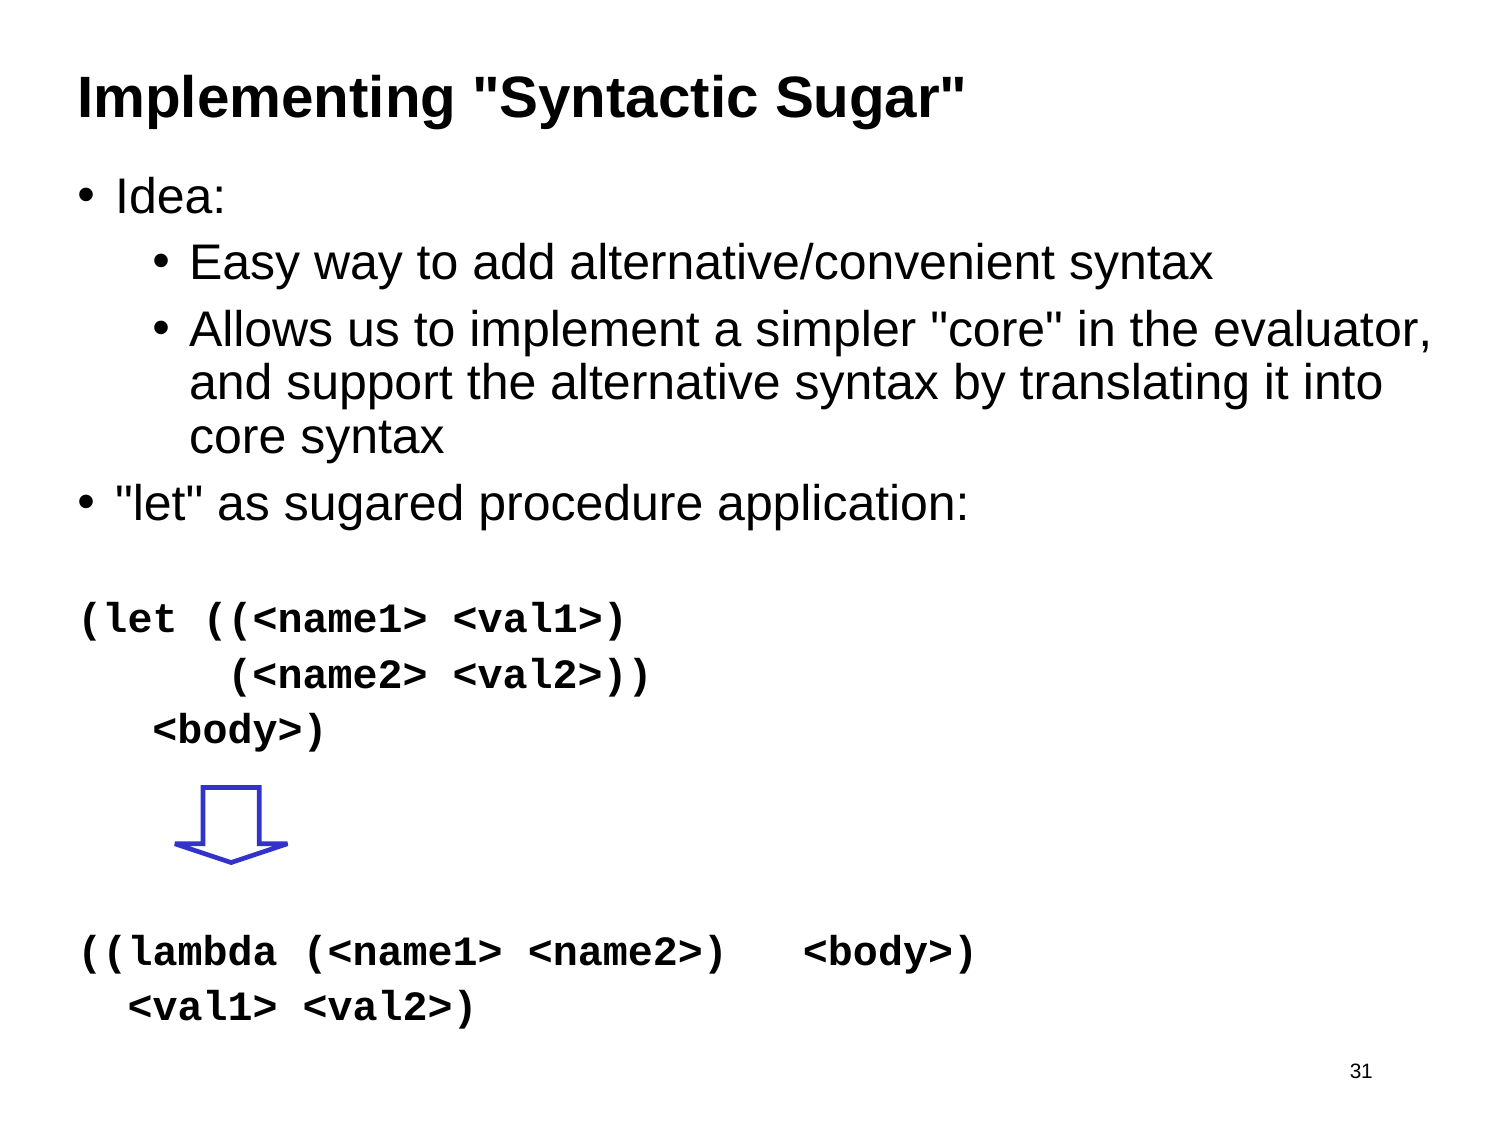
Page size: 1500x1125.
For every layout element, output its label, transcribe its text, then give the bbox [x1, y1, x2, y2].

text_box Implementing "Syntactic Sugar" [62, 24, 1338, 162]
text_box <number> [1025, 1049, 1388, 1101]
text_box Idea: Easy way to add alternative/convenient syntax Allows us to implement a simpler "core" in the evaluator, and support the alternative syntax by translating it into core syntax "let" as sugared procedure application: (let ((<name1> <val1>) (<name2> <val2>)) <body>) ((lambda (<name1> <name2>) <body>) <val1> <val2>) [62, 162, 1450, 1038]
